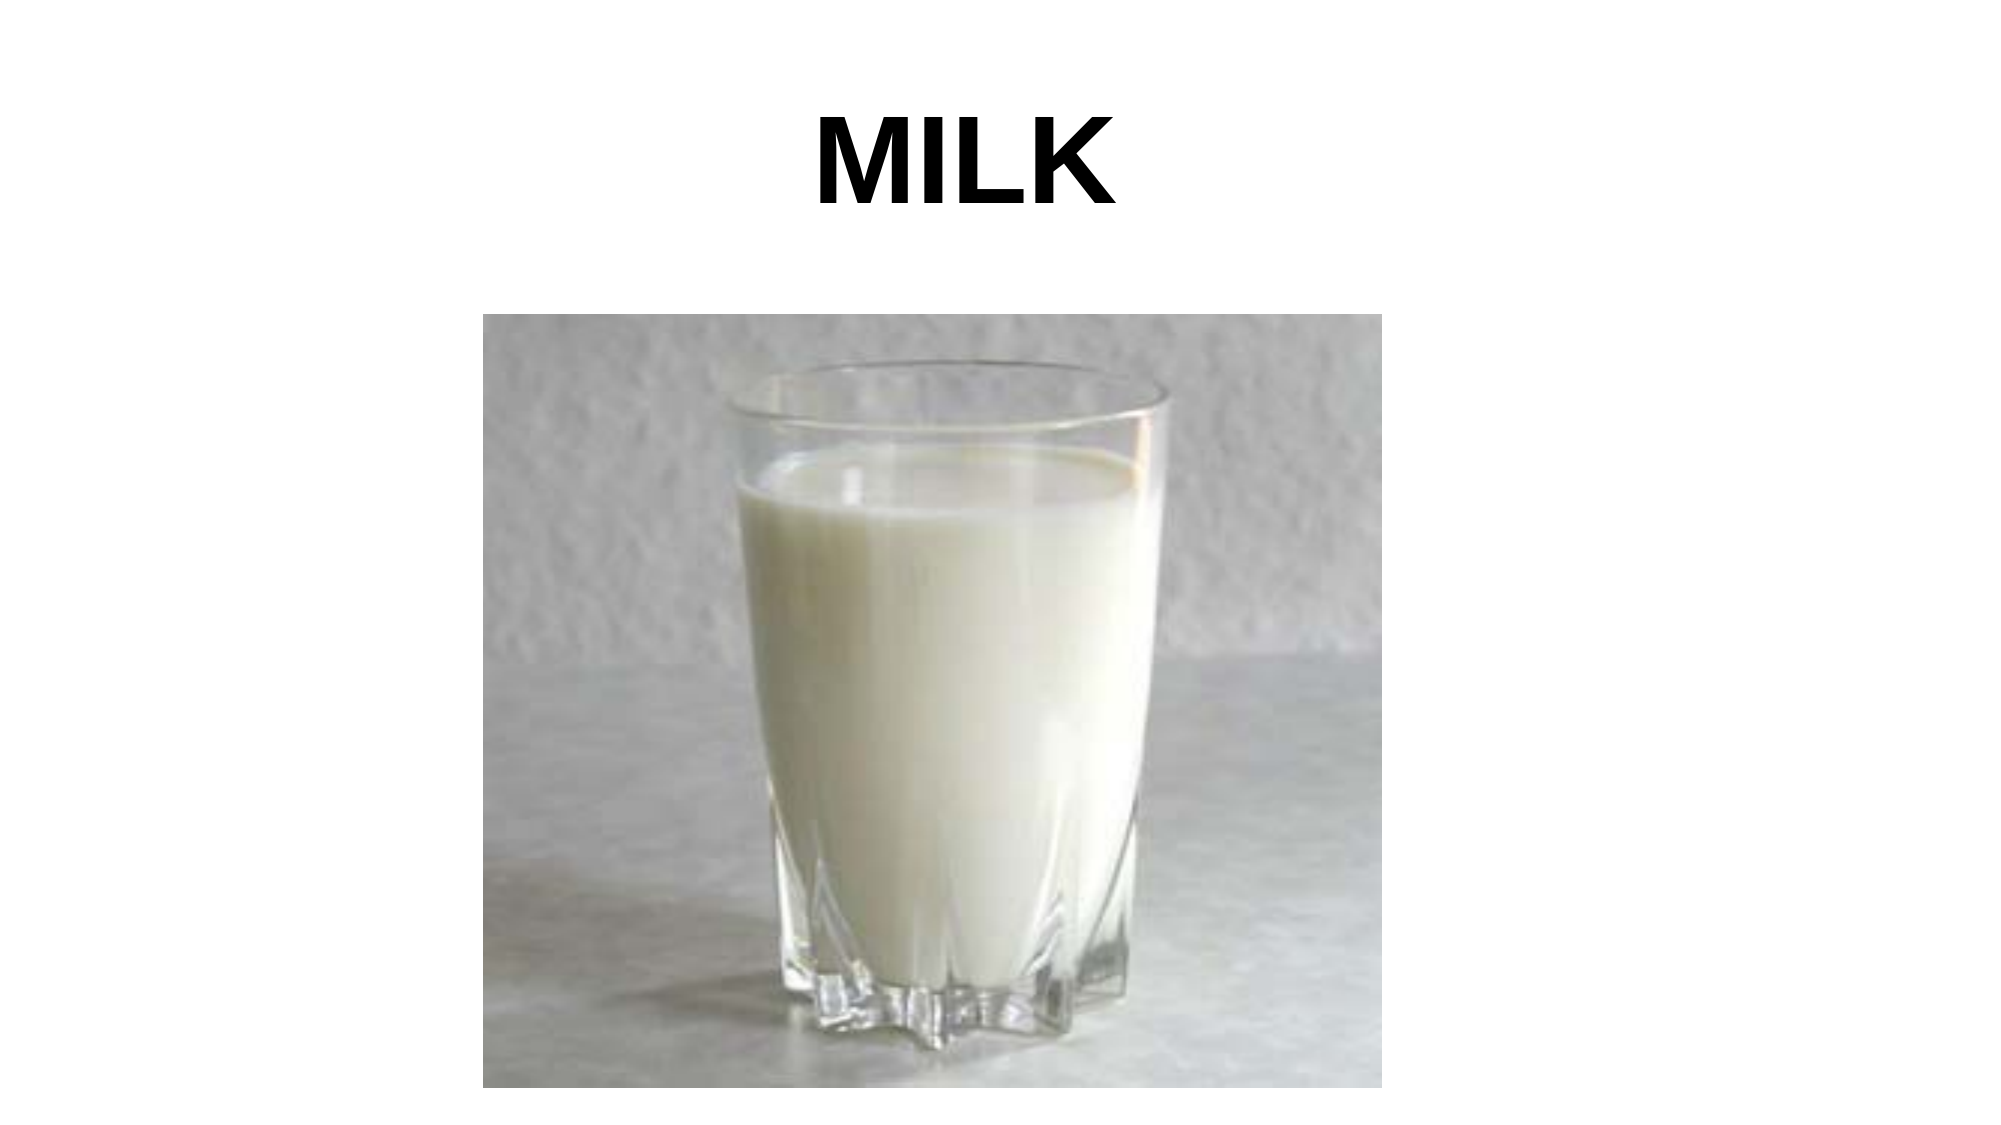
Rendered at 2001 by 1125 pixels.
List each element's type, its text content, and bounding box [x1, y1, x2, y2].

picture [483, 314, 1382, 1088]
title MILK [137, 54, 1863, 273]
